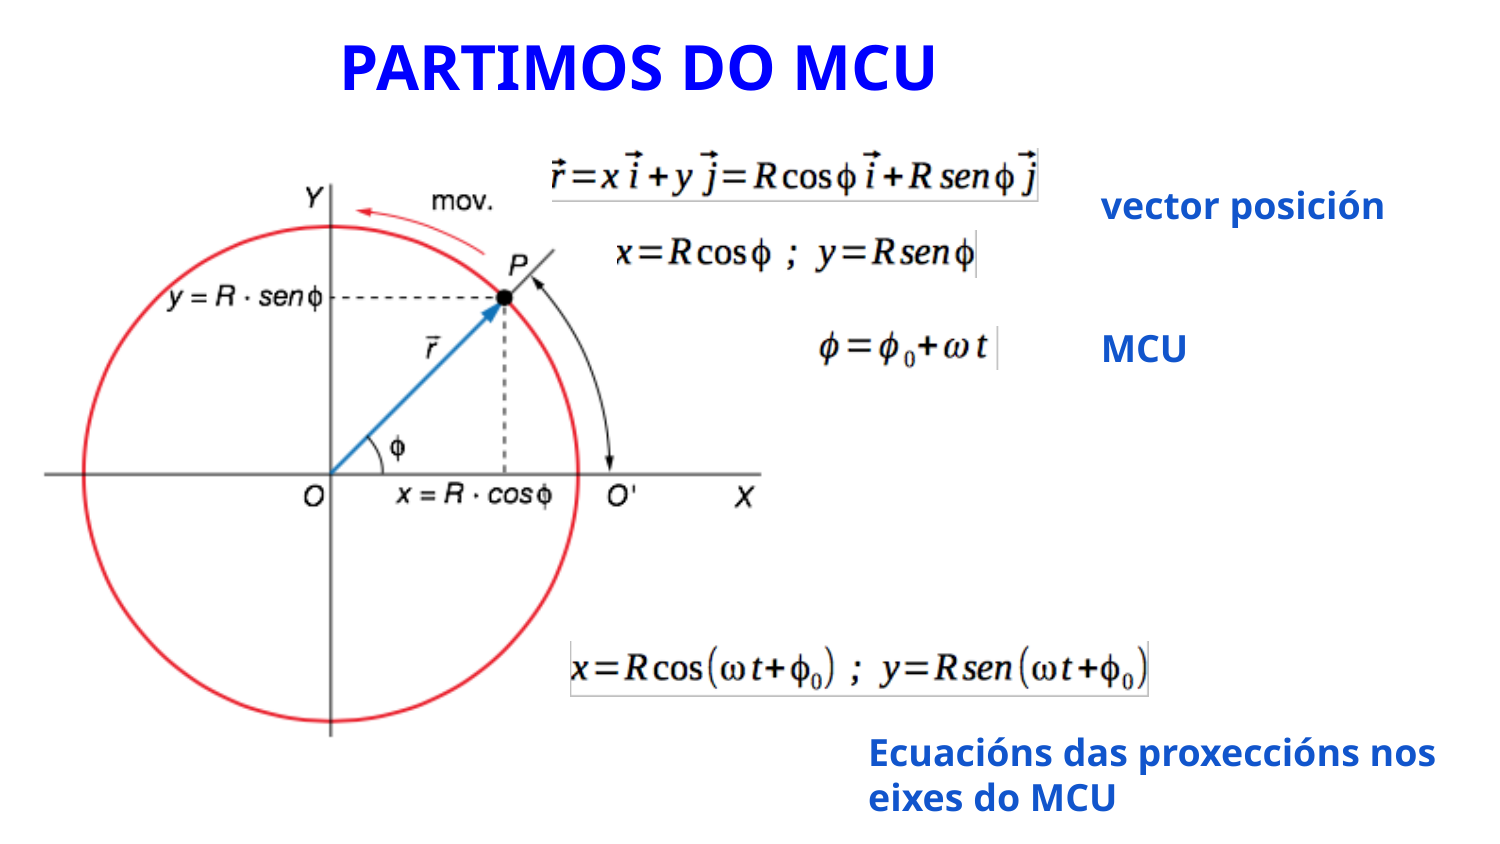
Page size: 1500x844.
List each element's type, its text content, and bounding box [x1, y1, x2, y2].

text_box PARTIMOS DO MCU [324, 12, 1117, 119]
text_box MCU [1085, 303, 1256, 393]
picture [39, 148, 1149, 743]
text_box vector posición [1085, 160, 1461, 249]
text_box Ecuacións das proxeccións nos eixes do MCU [853, 729, 1461, 818]
picture [810, 326, 1000, 370]
